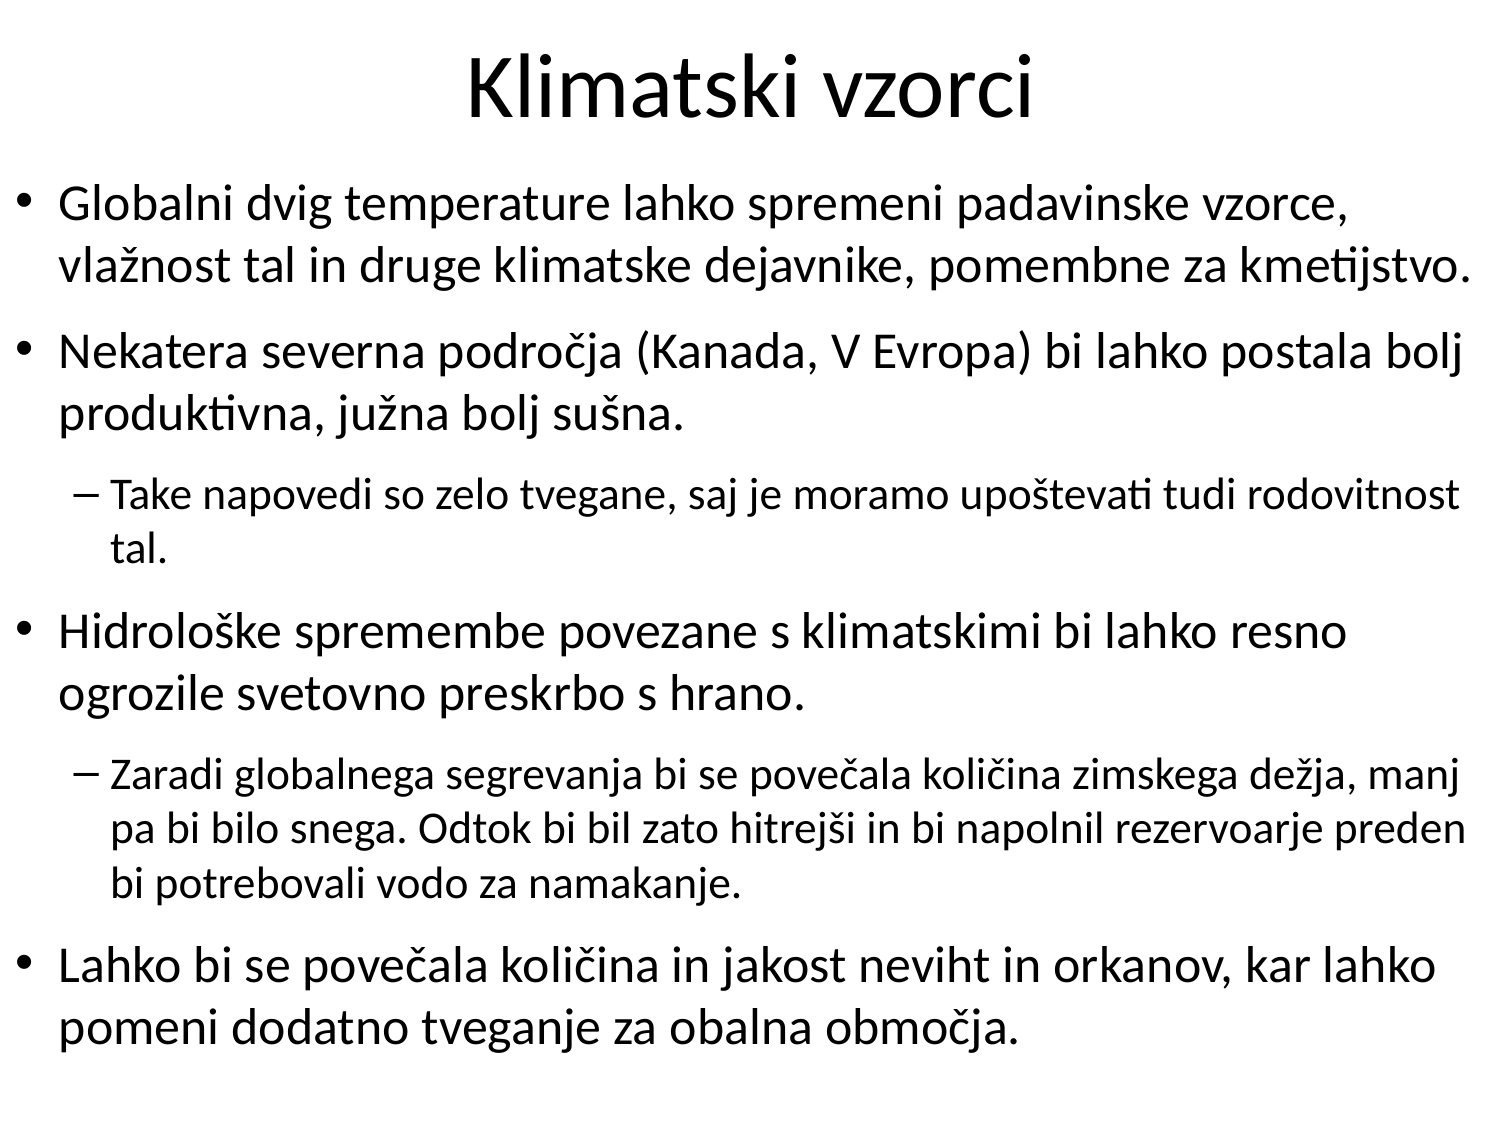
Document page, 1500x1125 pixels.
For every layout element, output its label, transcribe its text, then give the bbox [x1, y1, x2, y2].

list Globalni dvig temperature lahko spremeni padavinske vzorce, vlažnost tal in druge klimatske dejavnike, pomembne za kmetijstvo. Nekatera severna področja (Kanada, V Evropa) bi lahko postala bolj produktivna, južna bolj sušna. Take napovedi so zelo tvegane, saj je moramo upoštevati tudi rodovitnost tal. Hidrološke spremembe povezane s klimatskimi bi lahko resno ogrozile svetovno preskrbo s hrano. Zaradi globalnega segrevanja bi se povečala količina zimskega dežja, manj pa bi bilo snega. Odtok bi bil zato hitrejši in bi napolnil rezervoarje preden bi potrebovali vodo za namakanje. Lahko bi se povečala količina in jakost neviht in orkanov, kar lahko pomeni dodatno tveganje za obalna območja. [0, 160, 1500, 1125]
title Klimatski vzorci [76, 0, 1427, 160]
